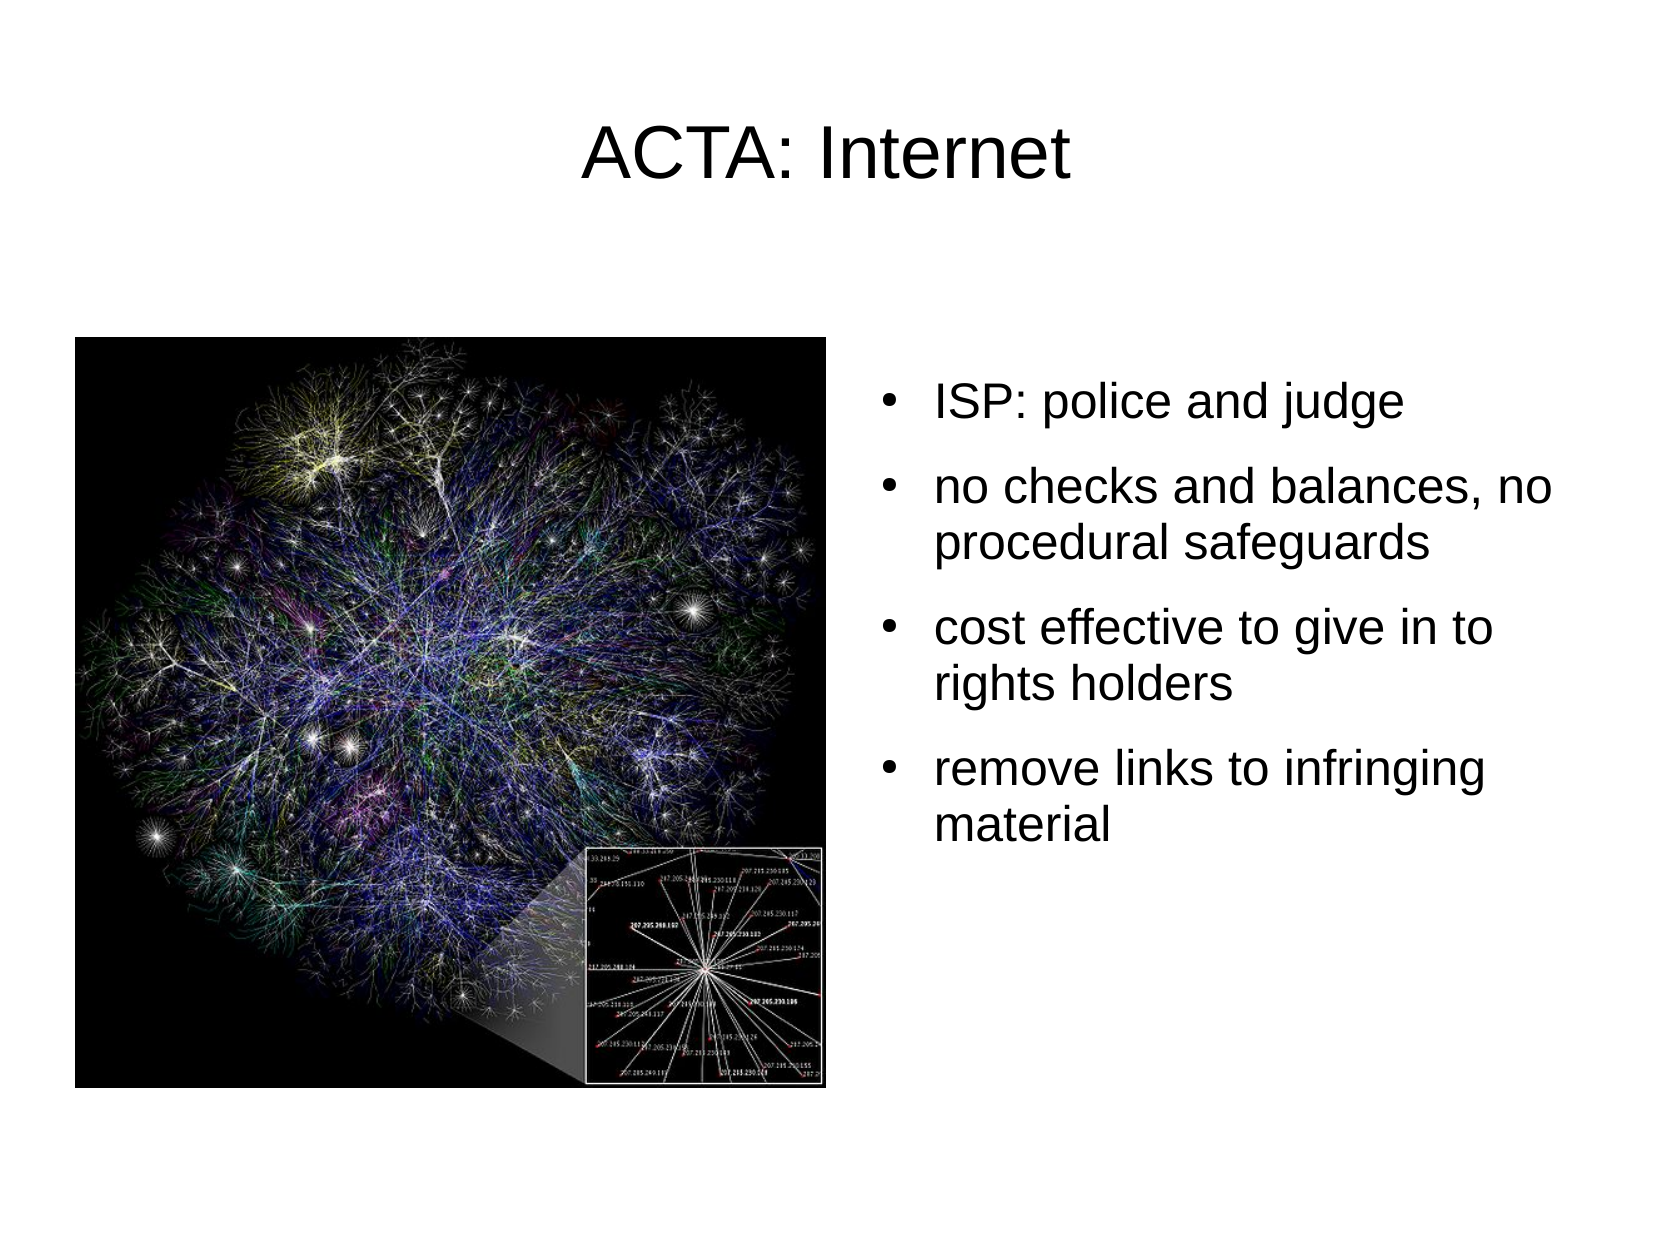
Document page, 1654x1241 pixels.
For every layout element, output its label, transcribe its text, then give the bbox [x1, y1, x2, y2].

picture [75, 337, 826, 1088]
list ISP: police and judge no checks and balances, no procedural safeguards cost effective to give in to rights holders remove links to infringing material [862, 372, 1589, 1192]
title ACTA: Internet [82, 49, 1571, 257]
